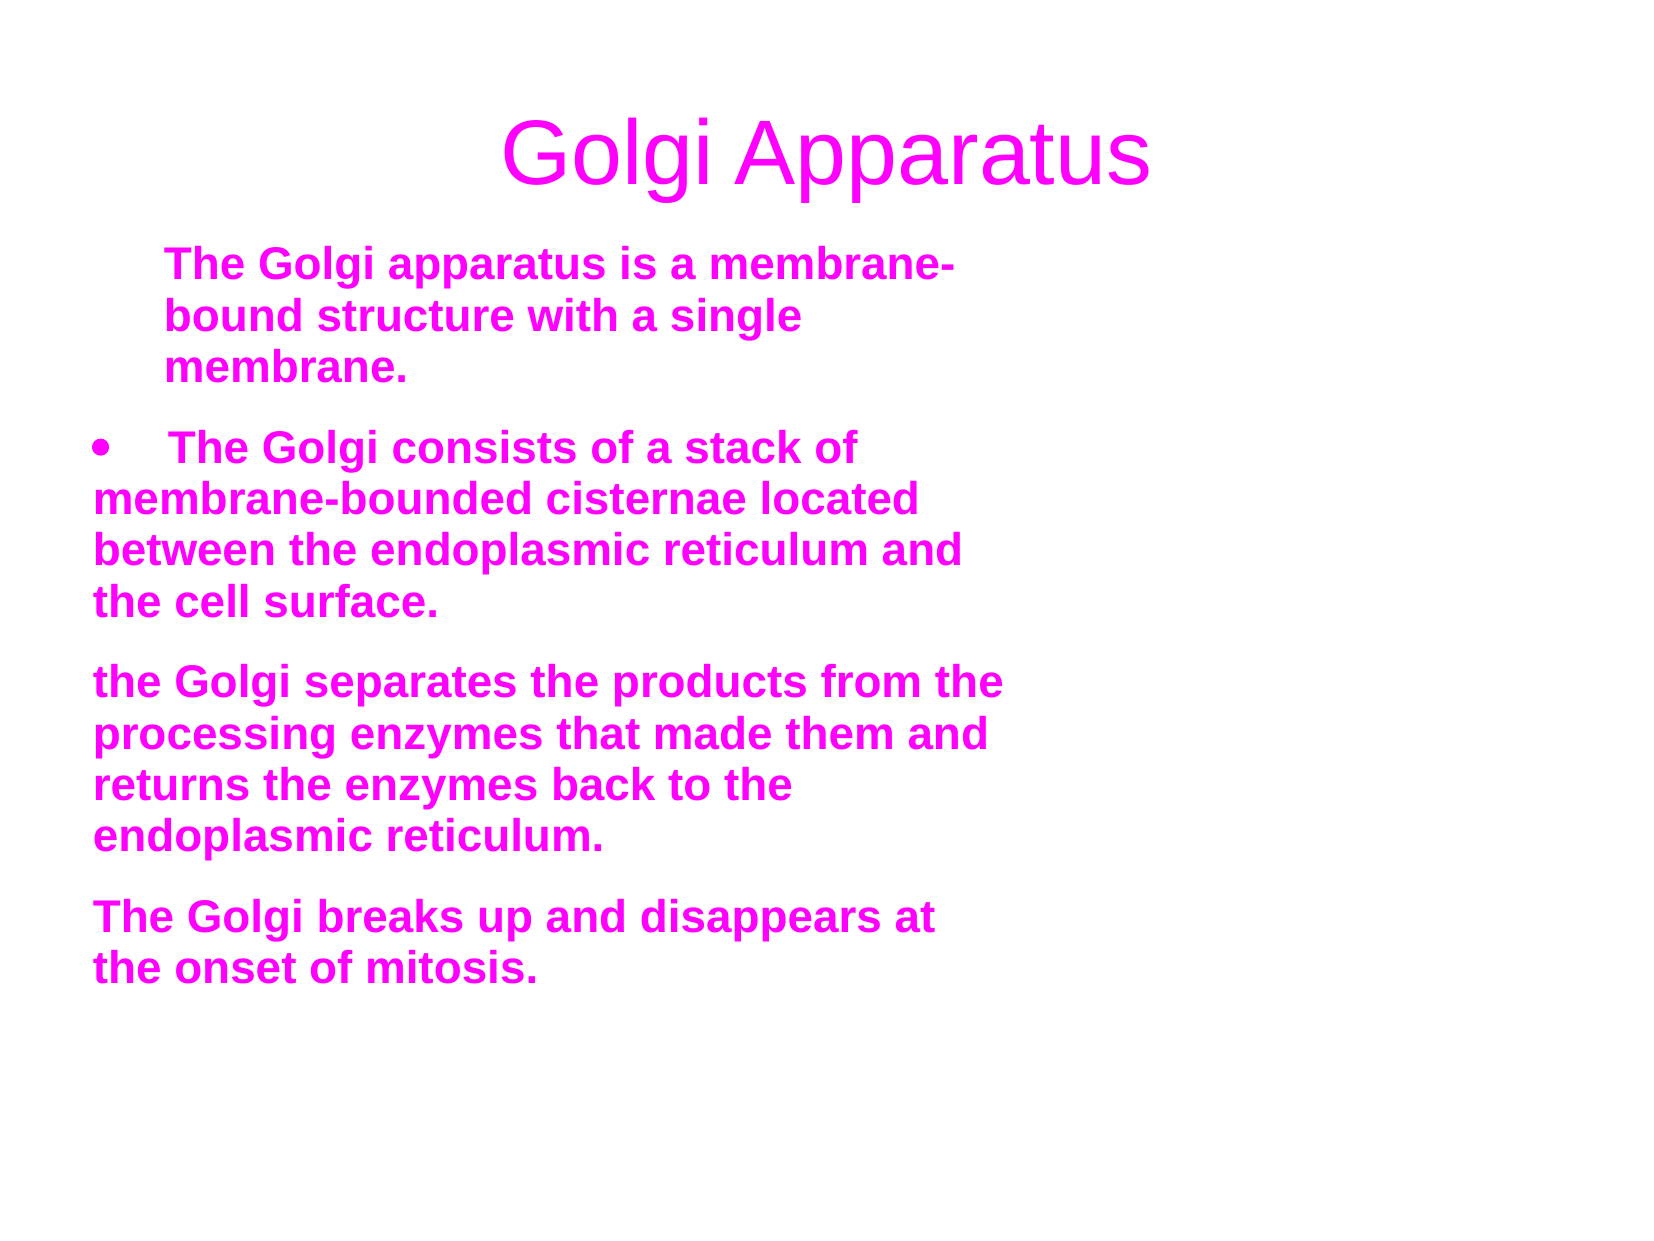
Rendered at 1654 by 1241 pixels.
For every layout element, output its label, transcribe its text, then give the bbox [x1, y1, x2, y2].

title Golgi Apparatus [82, 49, 1571, 257]
list The Golgi apparatus is a membrane-bound structure with a single membrane. · The Golgi consists of a stack of membrane-bounded cisternae located between the endoplasmic reticulum and the cell surface. the Golgi separates the products from the processing enzymes that made them and returns the enzymes back to the endoplasmic reticulum. The Golgi breaks up and disappears at the onset of mitosis. [93, 238, 1013, 1163]
